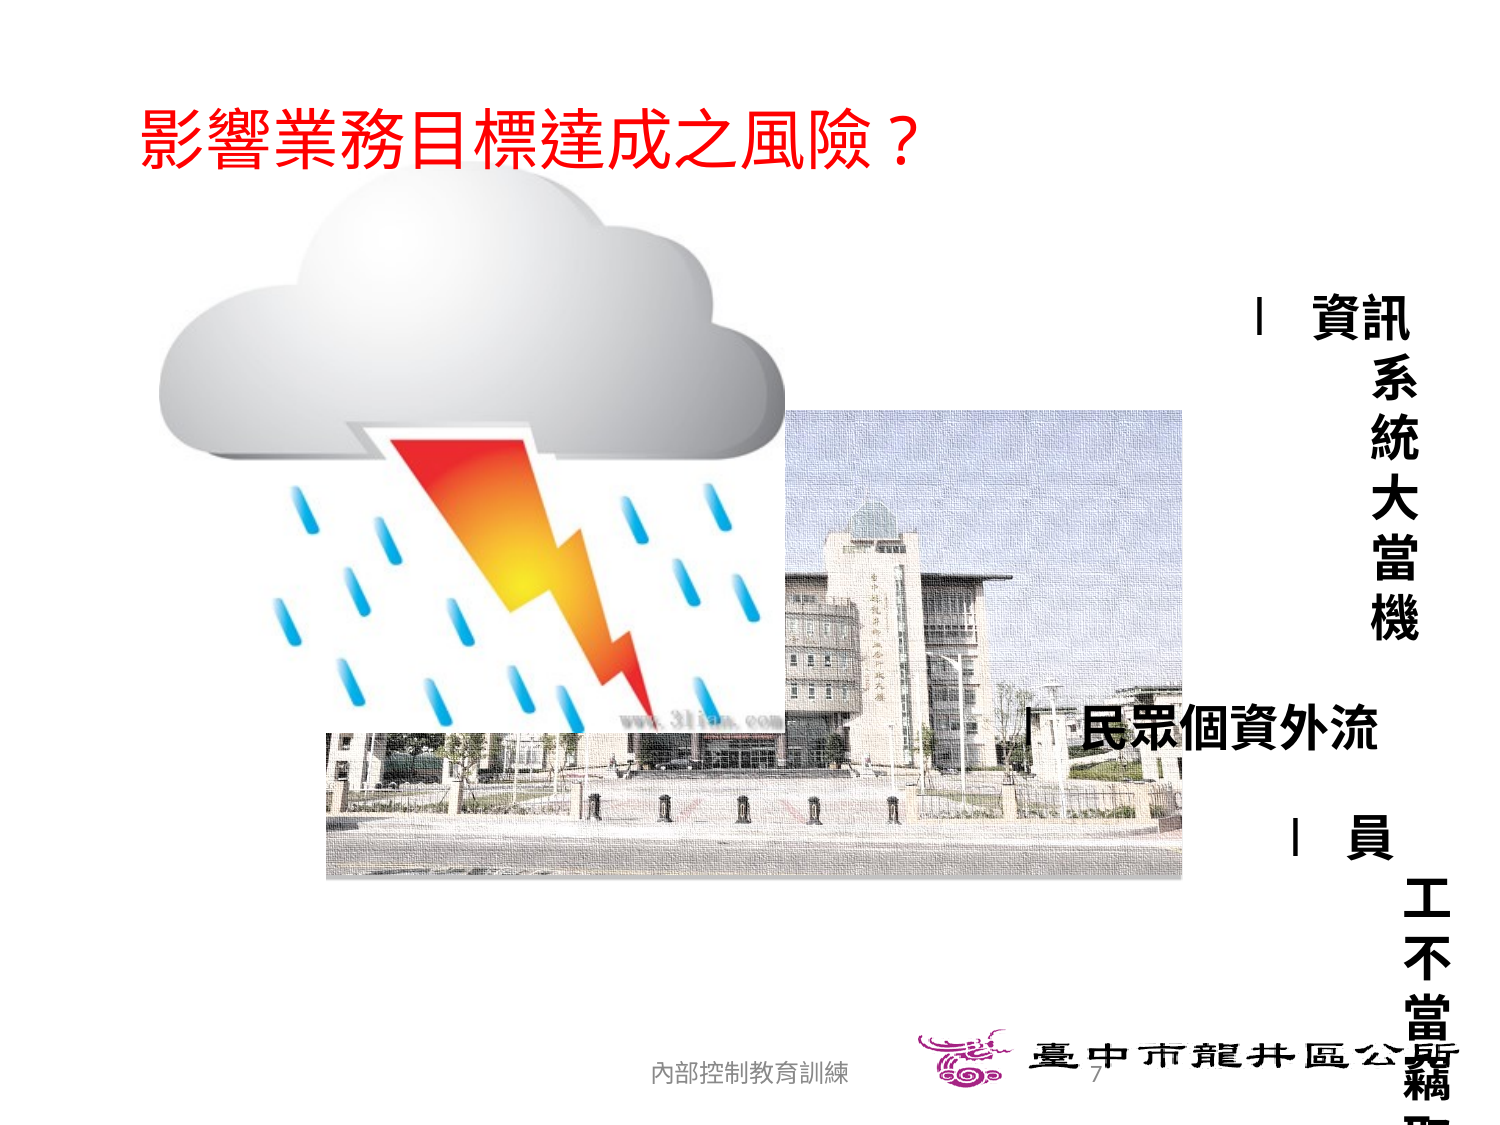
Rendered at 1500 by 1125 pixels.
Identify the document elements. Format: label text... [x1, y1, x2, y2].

picture [159, 186, 785, 733]
text_box 資訊系統大當機 民眾個資外流 員工不當竊取民眾個資 採購發生弊端 公文書資料外流 …… [561, 278, 1436, 971]
text_box 內部控制教育訓練 [512, 1042, 988, 1103]
text_box 影響業務目標達成之風險? [123, 90, 975, 186]
text_box 7 [1074, 1042, 1426, 1103]
